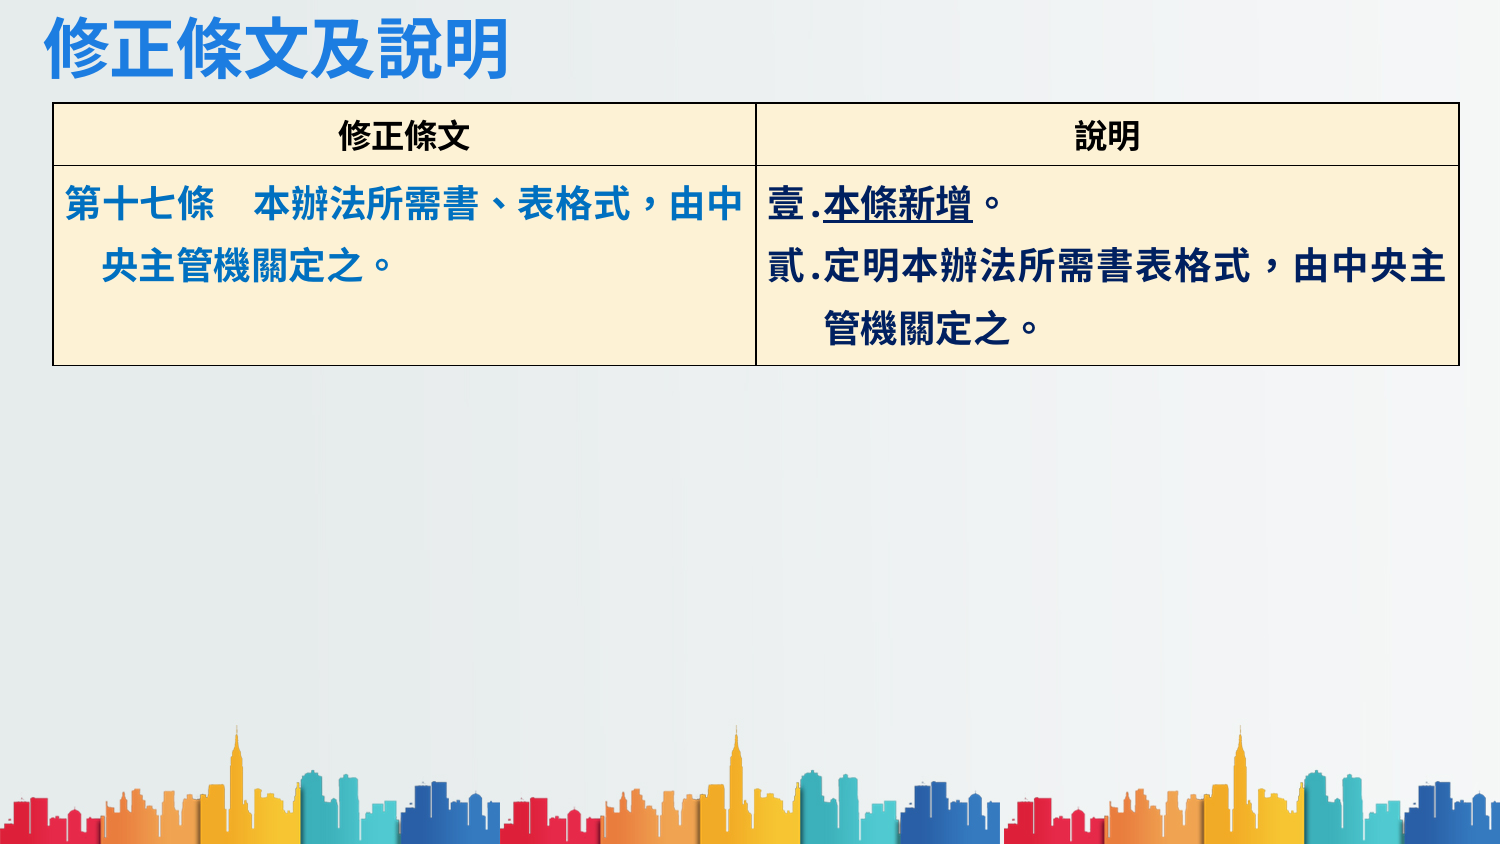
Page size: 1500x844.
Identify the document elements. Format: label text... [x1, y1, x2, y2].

table_header 修正條文 [54, 104, 755, 165]
picture [0, 0, 1500, 844]
table_cell 第十七條 本辦法所需書、表格式，由中央主管機關定之。 [54, 166, 755, 365]
table_cell 本條新增。 定明本辦法所需書表格式，由中央主管機關定之。 [757, 166, 1458, 365]
title 修正條文及說明 [22, 0, 531, 95]
table_header 說明 [757, 104, 1458, 165]
